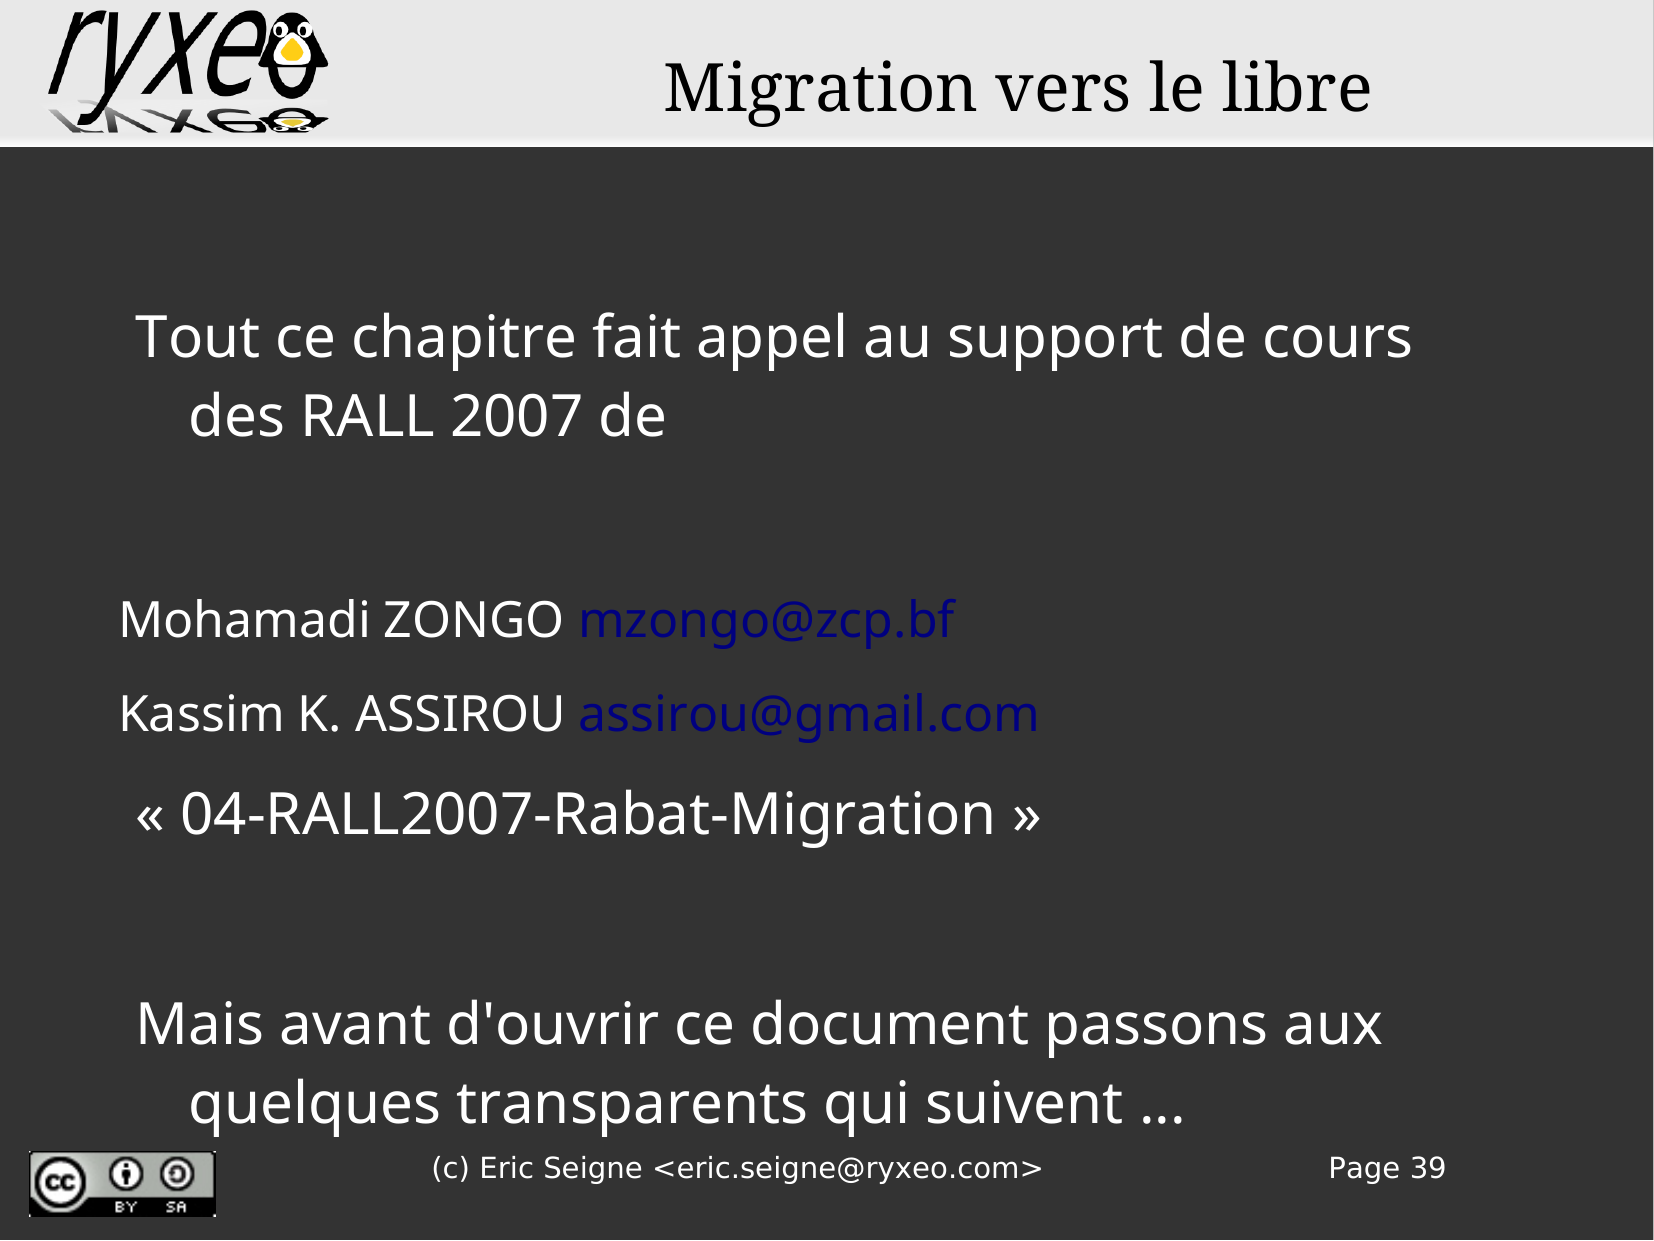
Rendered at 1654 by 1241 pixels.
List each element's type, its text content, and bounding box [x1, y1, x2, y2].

list Tout ce chapitre fait appel au support de cours des RALL 2007 de Mohamadi ZONGO mzongo@zcp.bf Kassim K. ASSIROU assirou@gmail.com « 04-RALL2007-Rabat-Migration » Mais avant d'ouvrir ce document passons aux quelques transparents qui suivent ... [118, 295, 1522, 1117]
picture [0, 0, 1654, 147]
title Migration vers le libre [442, 29, 1595, 142]
picture [29, 1151, 216, 1217]
